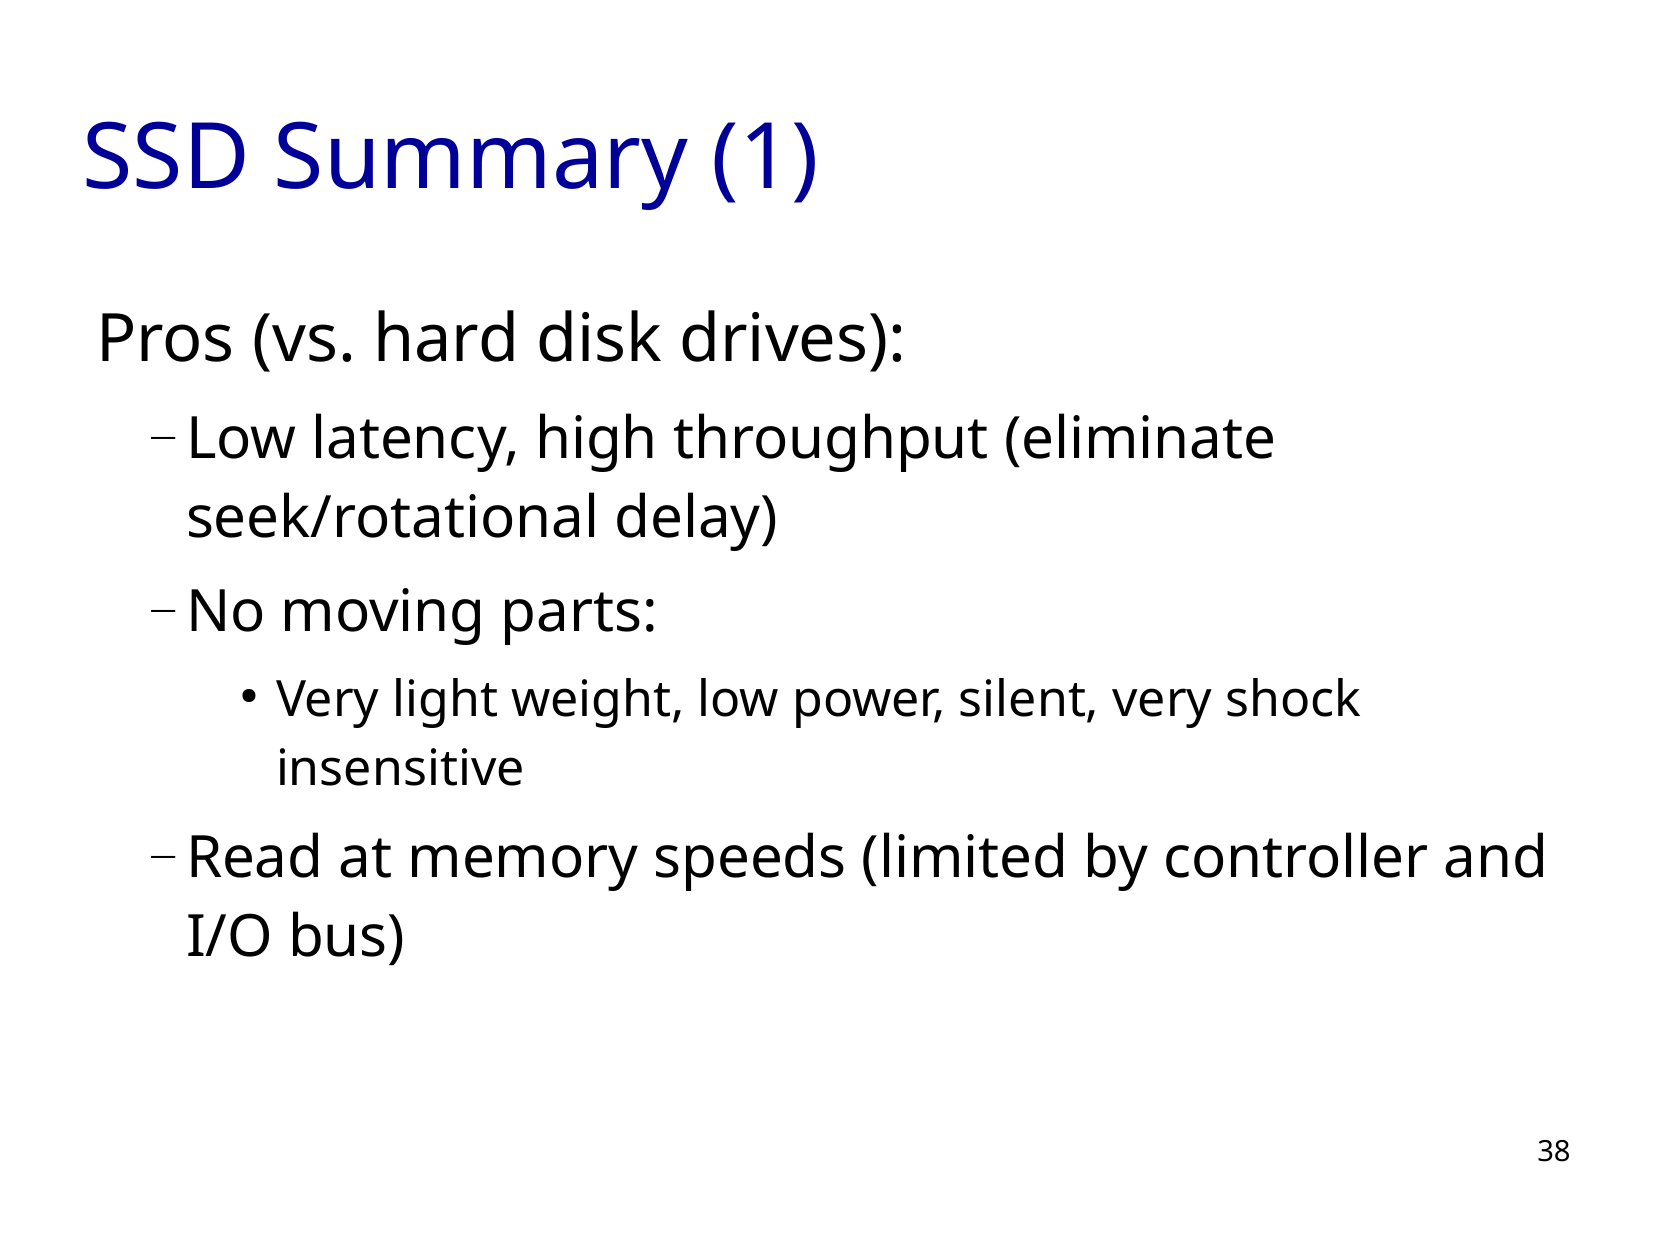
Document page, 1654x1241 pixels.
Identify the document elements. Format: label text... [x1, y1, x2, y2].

list Pros (vs. hard disk drives): Low latency, high throughput (eliminate seek/rotational delay) No moving parts: Very light weight, low power, silent, very shock insensitive Read at memory speeds (limited by controller and I/O bus) [60, 290, 1571, 1096]
title SSD Summary (1) [82, 49, 1571, 257]
